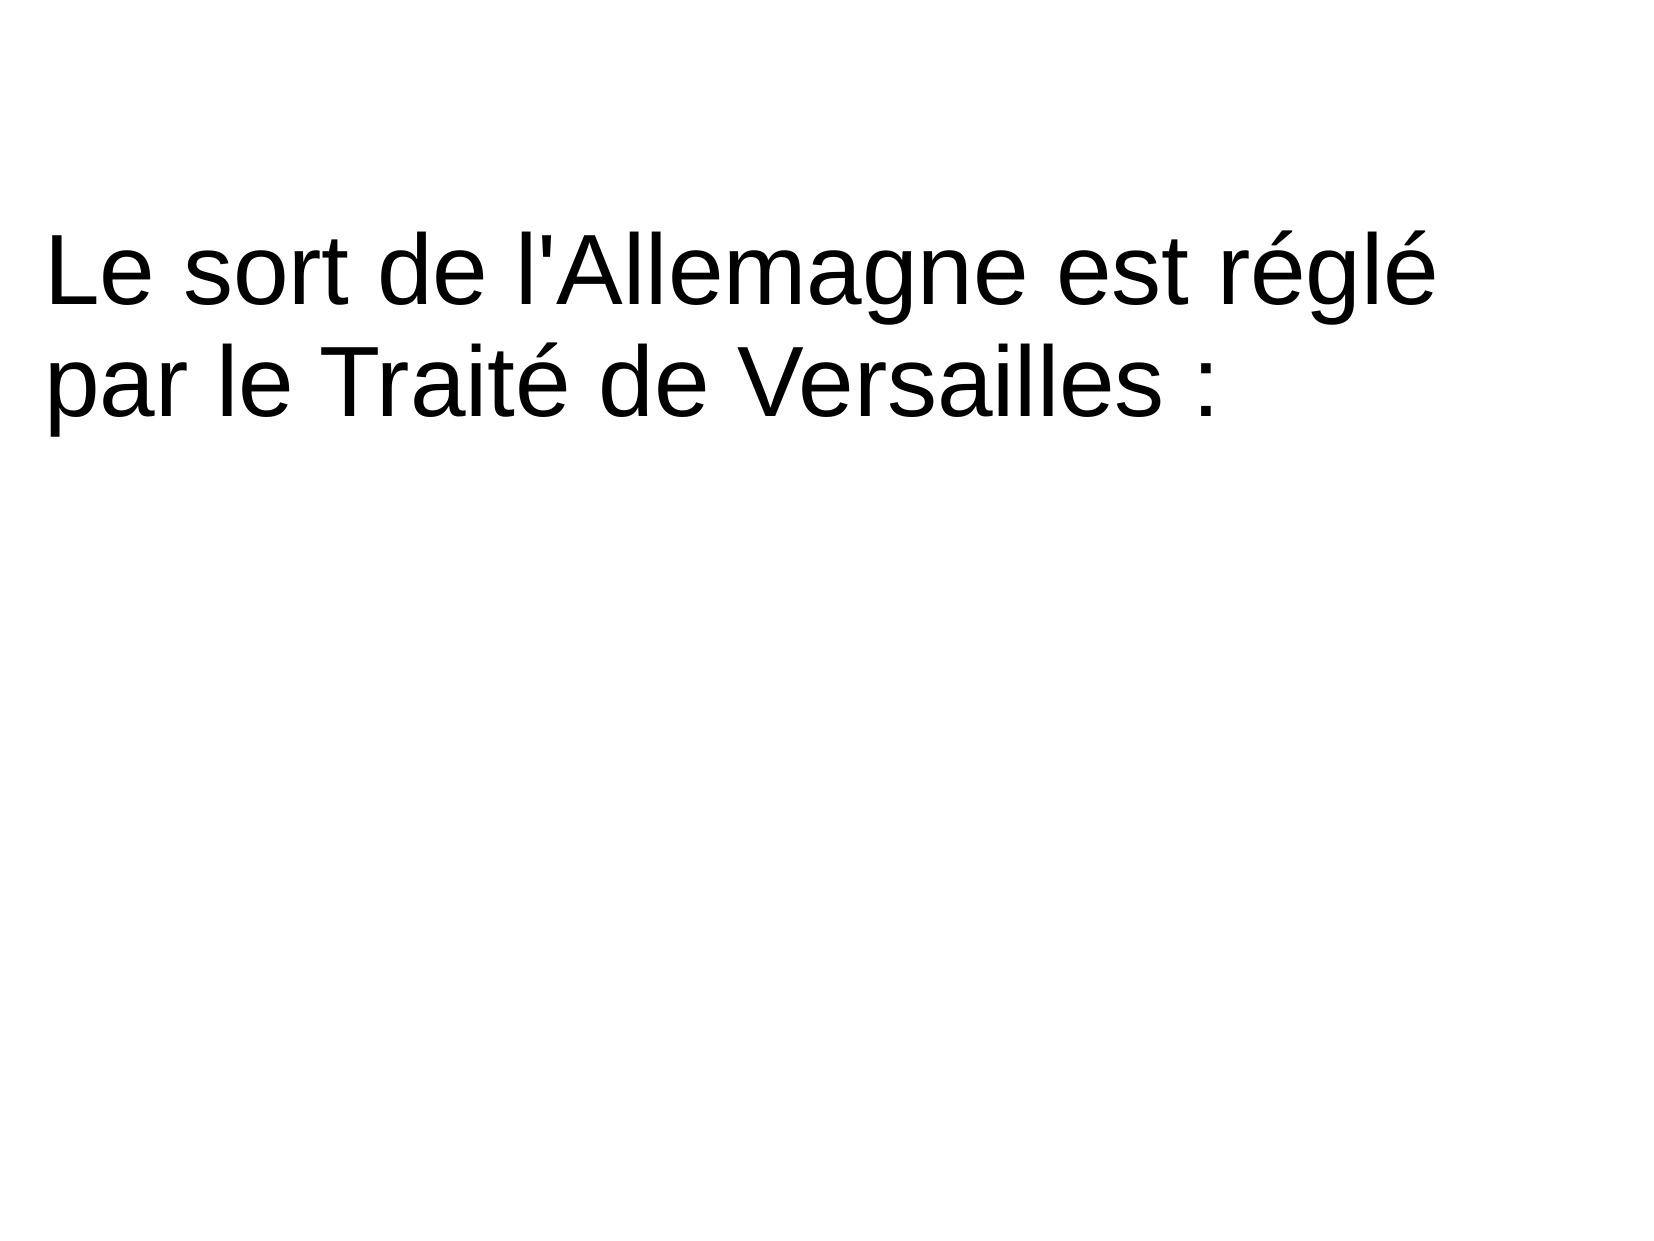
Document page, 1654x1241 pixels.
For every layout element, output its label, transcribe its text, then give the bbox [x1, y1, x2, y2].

text_box Le sort de l'Allemagne est réglé par le Traité de Versailles : [29, 206, 1595, 557]
